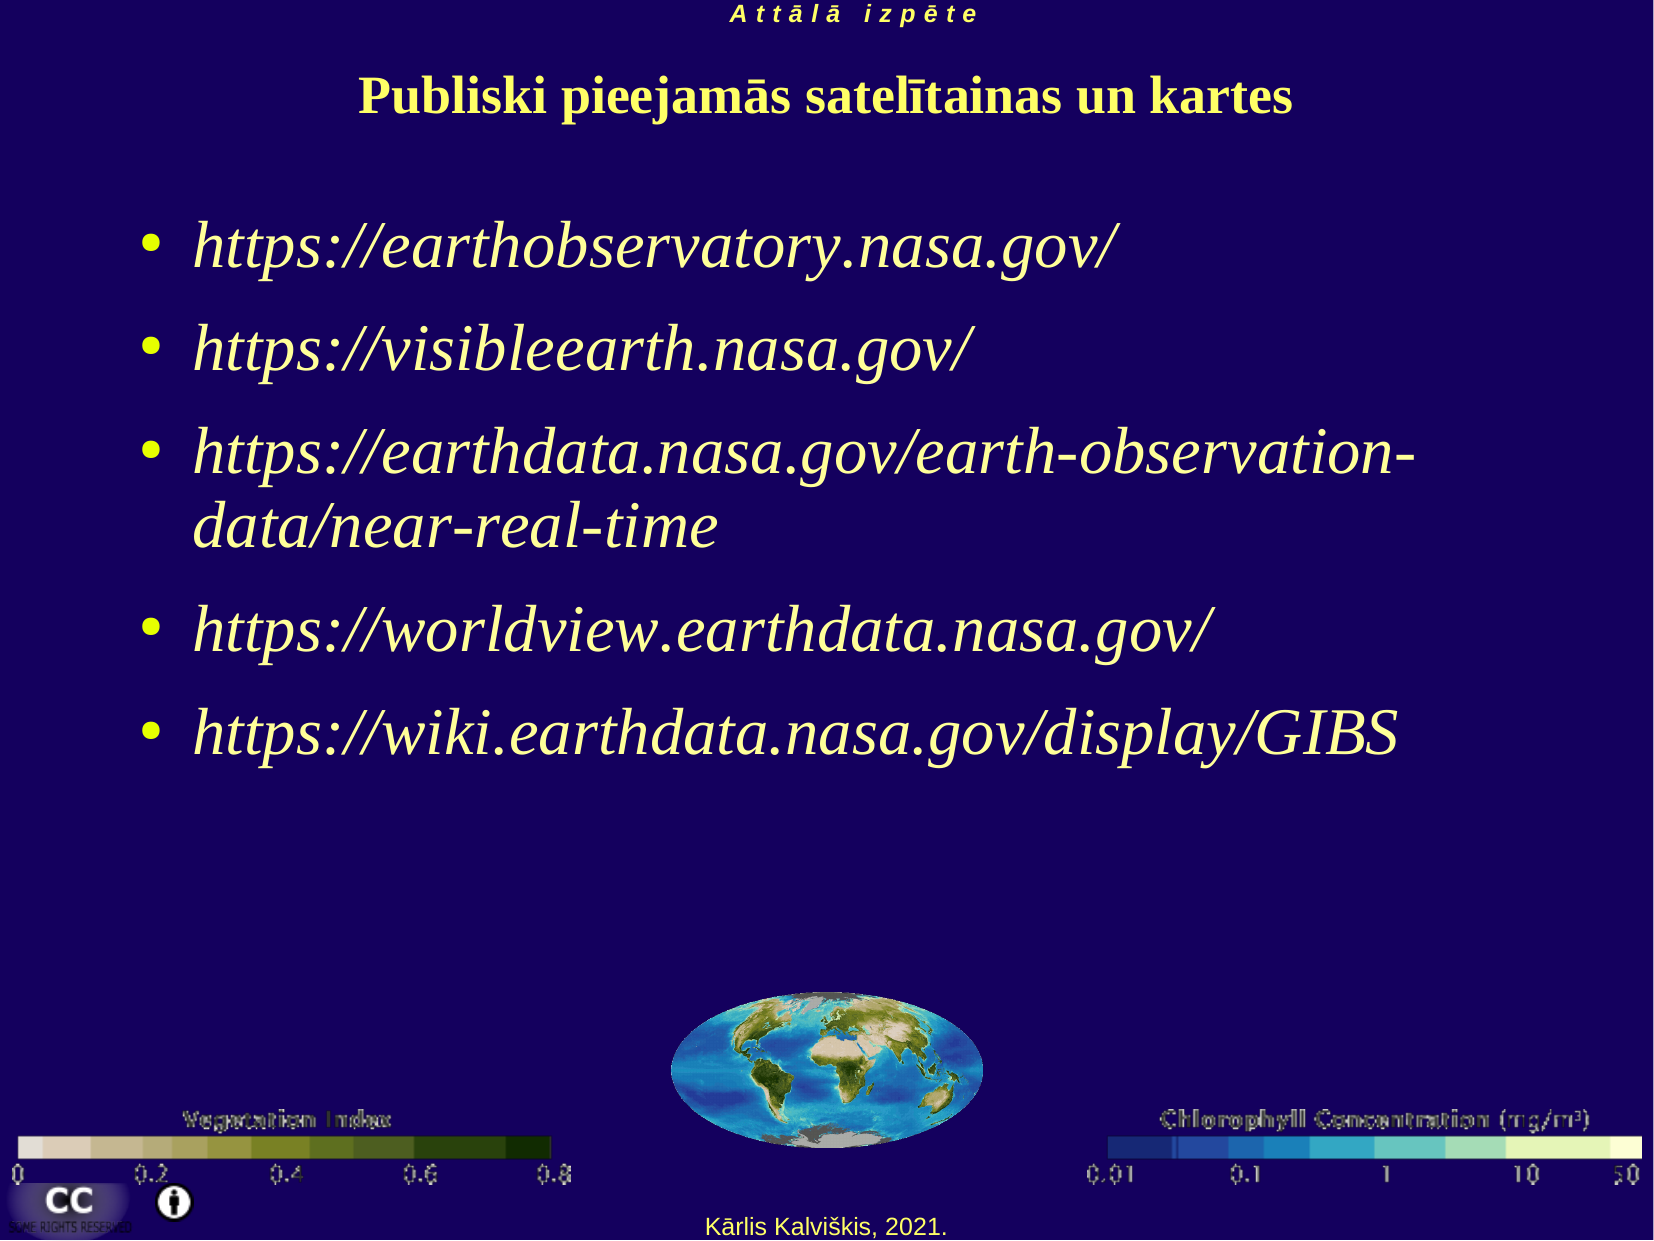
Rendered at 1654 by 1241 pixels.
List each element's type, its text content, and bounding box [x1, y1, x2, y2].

picture [671, 1127, 983, 1148]
list https://earthobservatory.nasa.gov/ https://visibleearth.nasa.gov/ https://earthdata.nasa.gov/earth-observation-data/near-real-time https://worldview.earthdata.nasa.gov/ https://wiki.earthdata.nasa.gov/display/GIBS [121, 207, 1534, 1127]
picture [1087, 1109, 1642, 1185]
title Publiski pieejamās satelītainas un kartes [120, 65, 1533, 334]
picture [0, 1109, 571, 1241]
